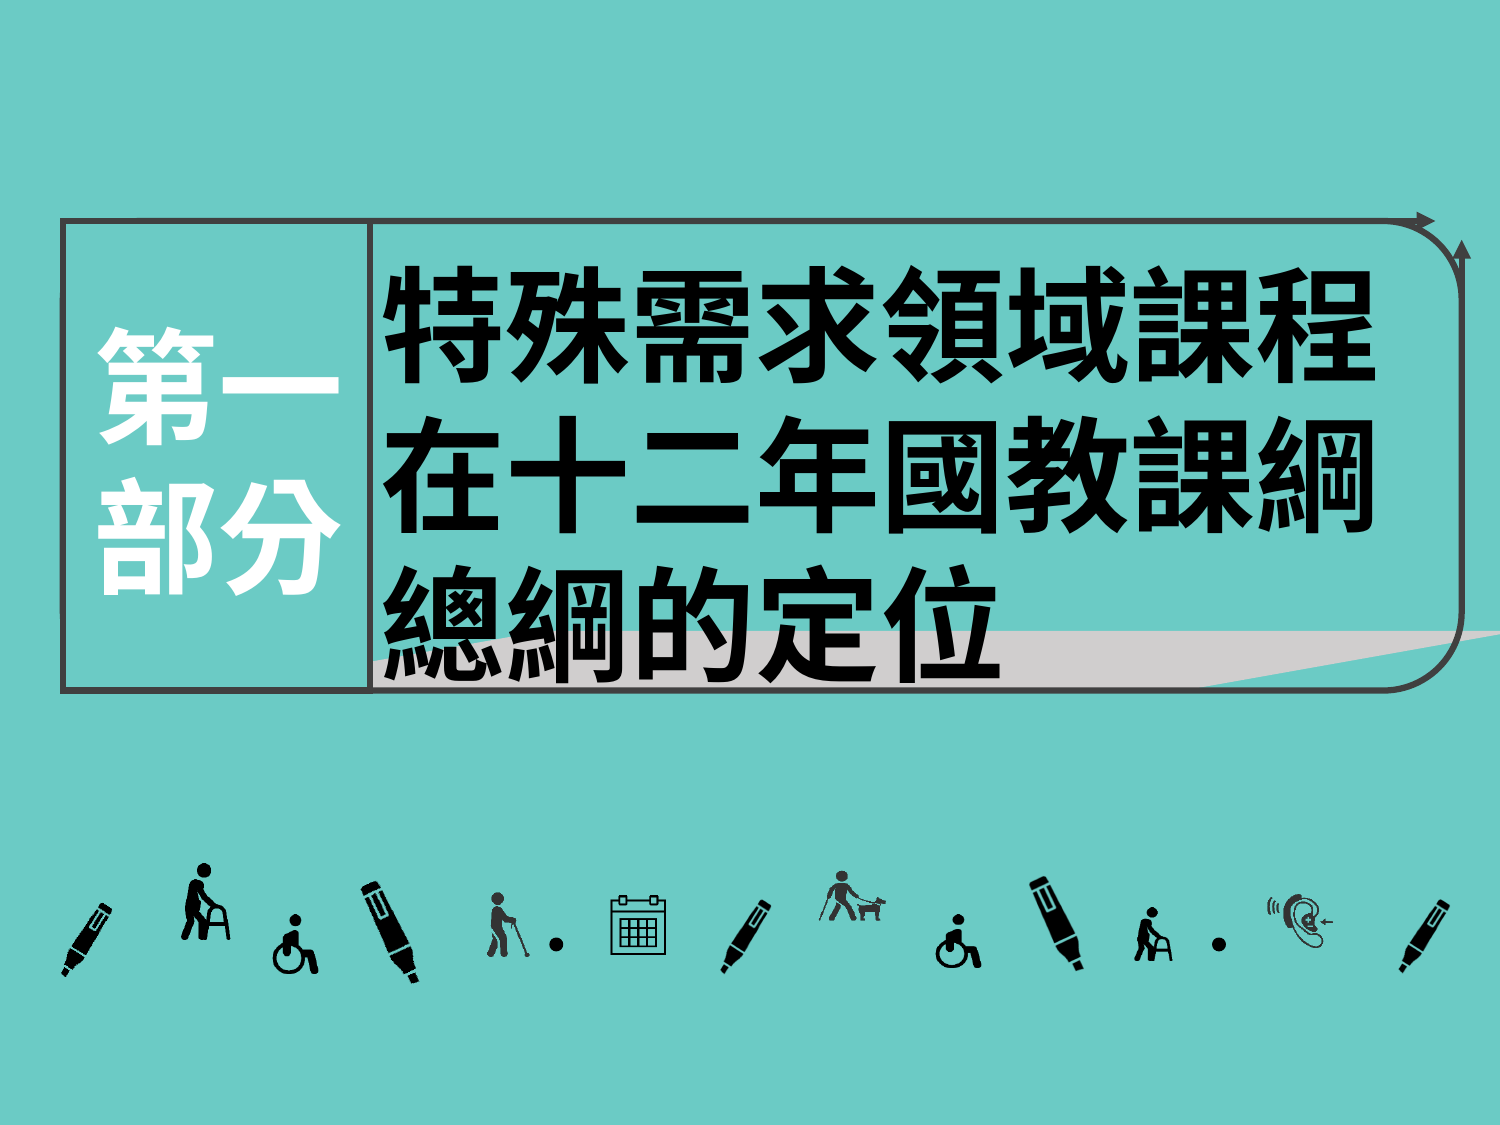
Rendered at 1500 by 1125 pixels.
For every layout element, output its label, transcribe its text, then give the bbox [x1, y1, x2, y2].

picture [265, 854, 558, 1012]
text_box [1212, 937, 1226, 952]
text_box [1479, 630, 1500, 638]
text_box 第一 部分 [64, 302, 335, 618]
picture [1248, 868, 1352, 972]
picture [608, 895, 668, 955]
picture [1364, 877, 1481, 996]
text_box [62, 220, 370, 691]
picture [686, 851, 903, 997]
picture [928, 850, 1183, 999]
text_box [558, 937, 564, 952]
picture [167, 863, 244, 940]
picture [23, 878, 146, 1002]
text_box 特殊需求領域課程 在十二年國教課綱 總綱的定位 [335, 239, 1479, 705]
